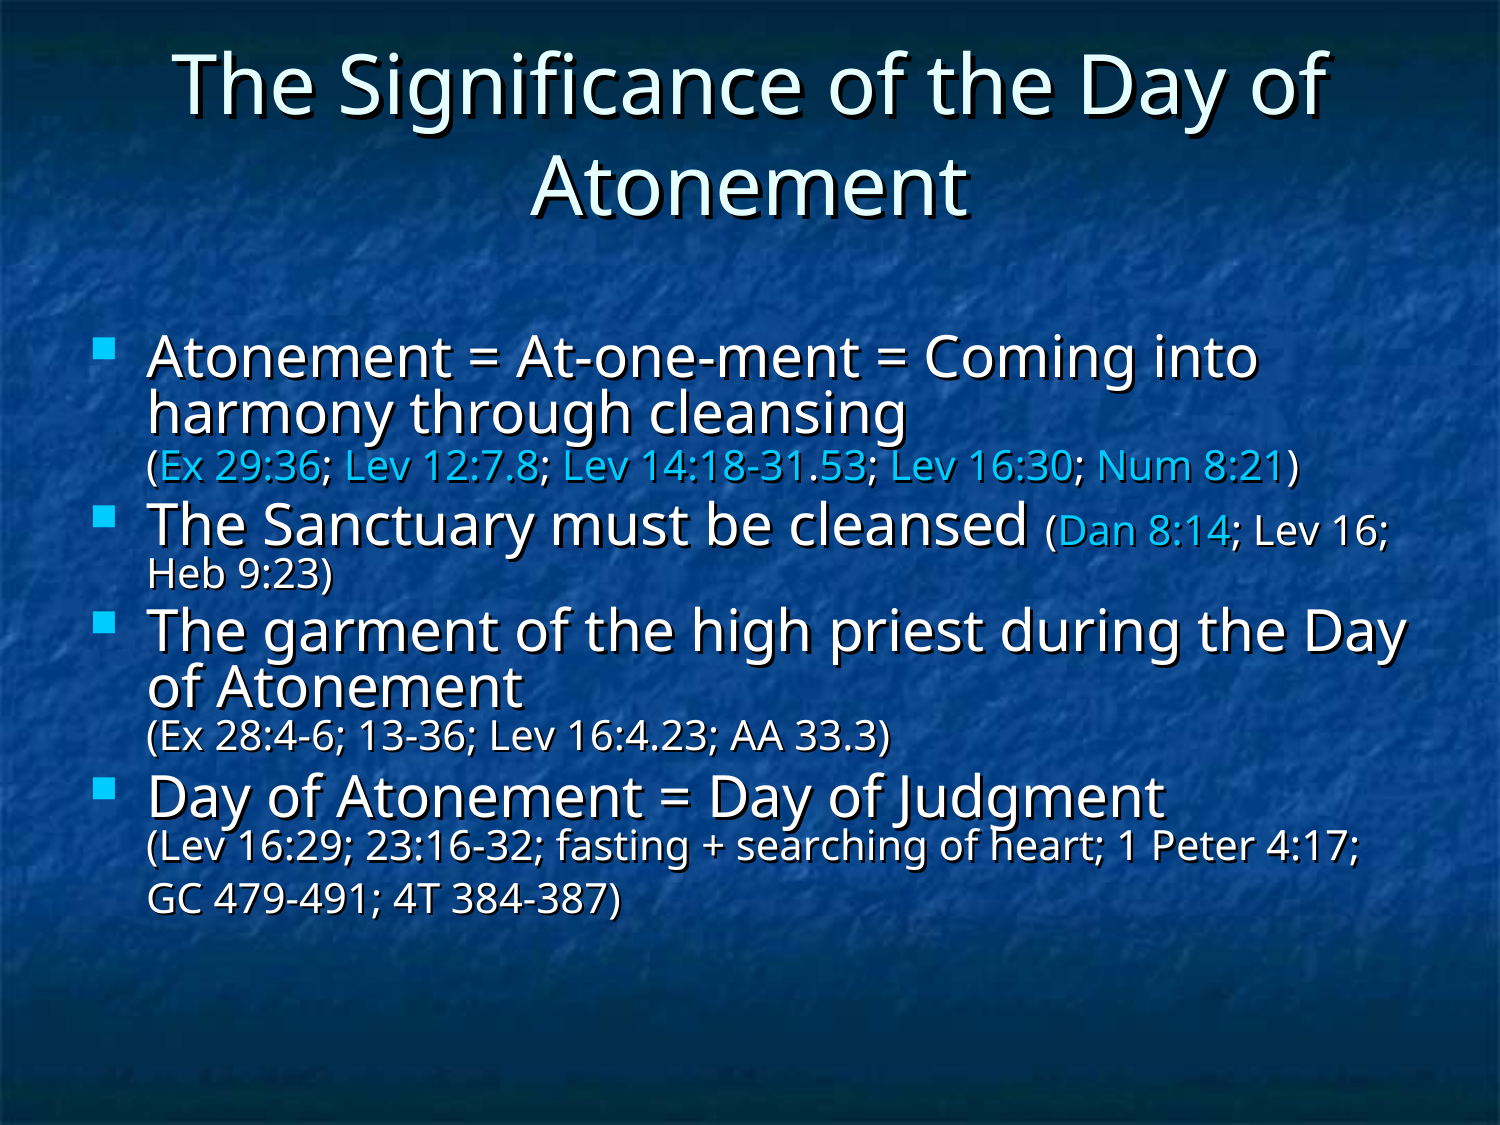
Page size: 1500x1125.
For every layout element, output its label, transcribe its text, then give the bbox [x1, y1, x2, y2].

picture [0, 0, 1500, 1125]
title The Significance of the Day of Atonement [75, 19, 1426, 245]
list Atonement = At-one-ment = Coming into harmony through cleansing (Ex 29:36; Lev 12:7.8; Lev 14:18-31.53; Lev 16:30; Num 8:21) The Sanctuary must be cleansed (Dan 8:14; Lev 16; Heb 9:23) The garment of the high priest during the Day of Atonement (Ex 28:4-6; 13-36; Lev 16:4.23; AA 33.3) Day of Atonement = Day of Judgment (Lev 16:29; 23:16-32; fasting + searching of heart; 1 Peter 4:17; GC 479-491; 4T 384-387) [75, 324, 1426, 1001]
